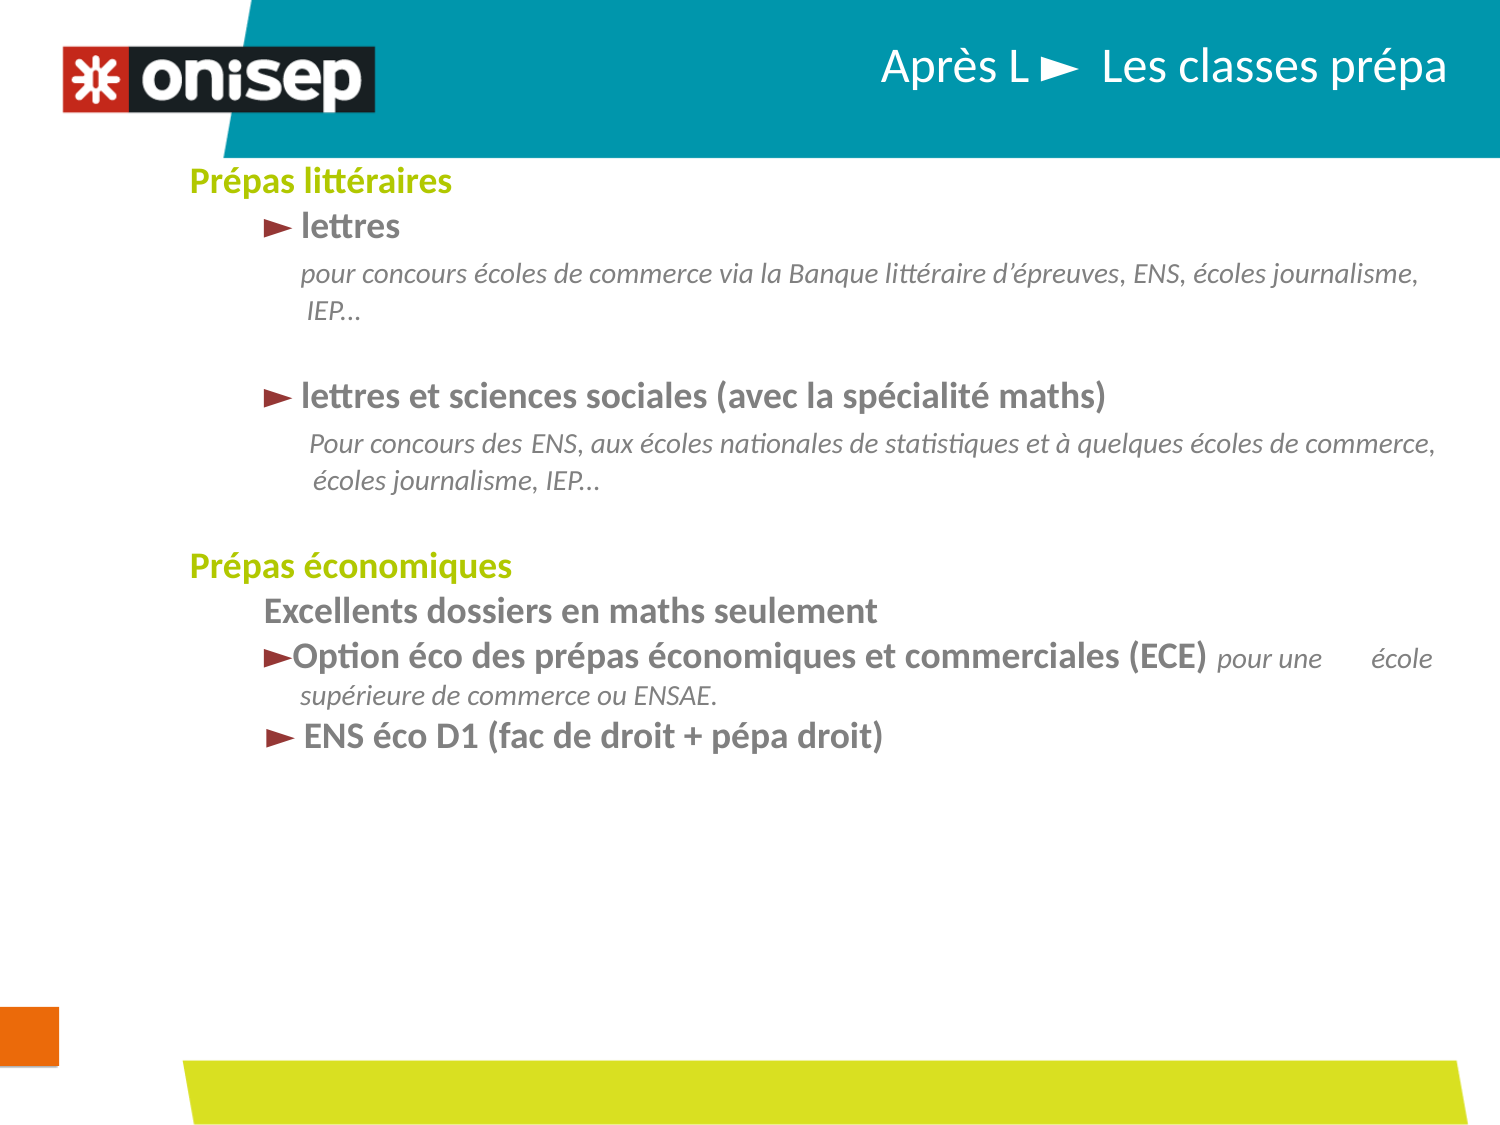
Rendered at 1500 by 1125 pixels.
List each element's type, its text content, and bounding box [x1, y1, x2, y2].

text_box Prépas littéraires ► lettres pour concours écoles de commerce via la Banque littéraire d’épreuves, ENS, écoles journalisme, IEP... ► lettres et sciences sociales (avec la spécialité maths) Pour concours des ENS, aux écoles nationales de statistiques et à quelques écoles de commerce, écoles journalisme, IEP... Prépas économiques Excellents dossiers en maths seulement ►Option éco des prépas économiques et commerciales (ECE) pour une école supérieure de commerce ou ENSAE. ► ENS éco D1 (fac de droit + pépa droit) [175, 148, 1500, 854]
text_box [0, 1006, 60, 1066]
picture [0, 0, 1500, 1125]
text_box Après L ► Les classes prépa [316, 25, 1475, 100]
